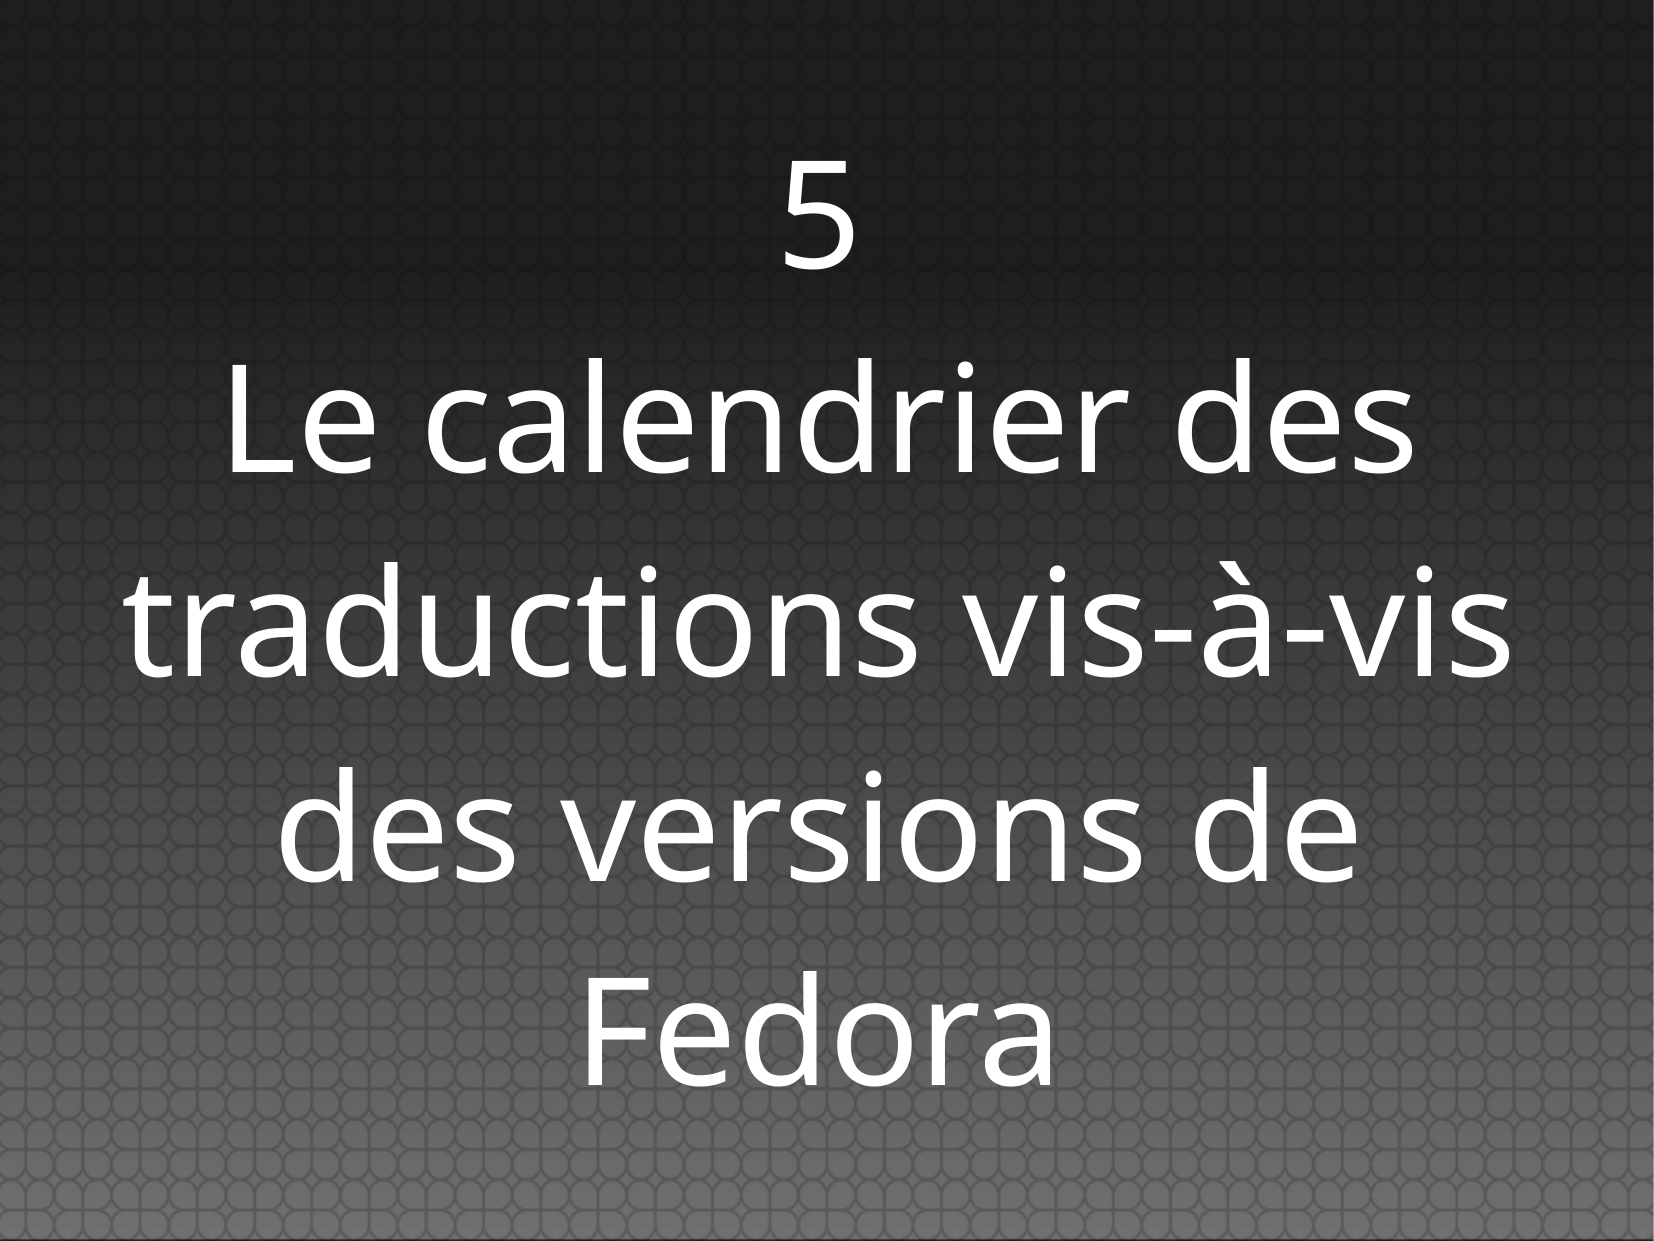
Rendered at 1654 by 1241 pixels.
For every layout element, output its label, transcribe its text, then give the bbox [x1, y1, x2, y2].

picture [0, 0, 1654, 1241]
title 5 Le calendrier des traductions vis-à-vis des versions de Fedora [75, 237, 1564, 1001]
